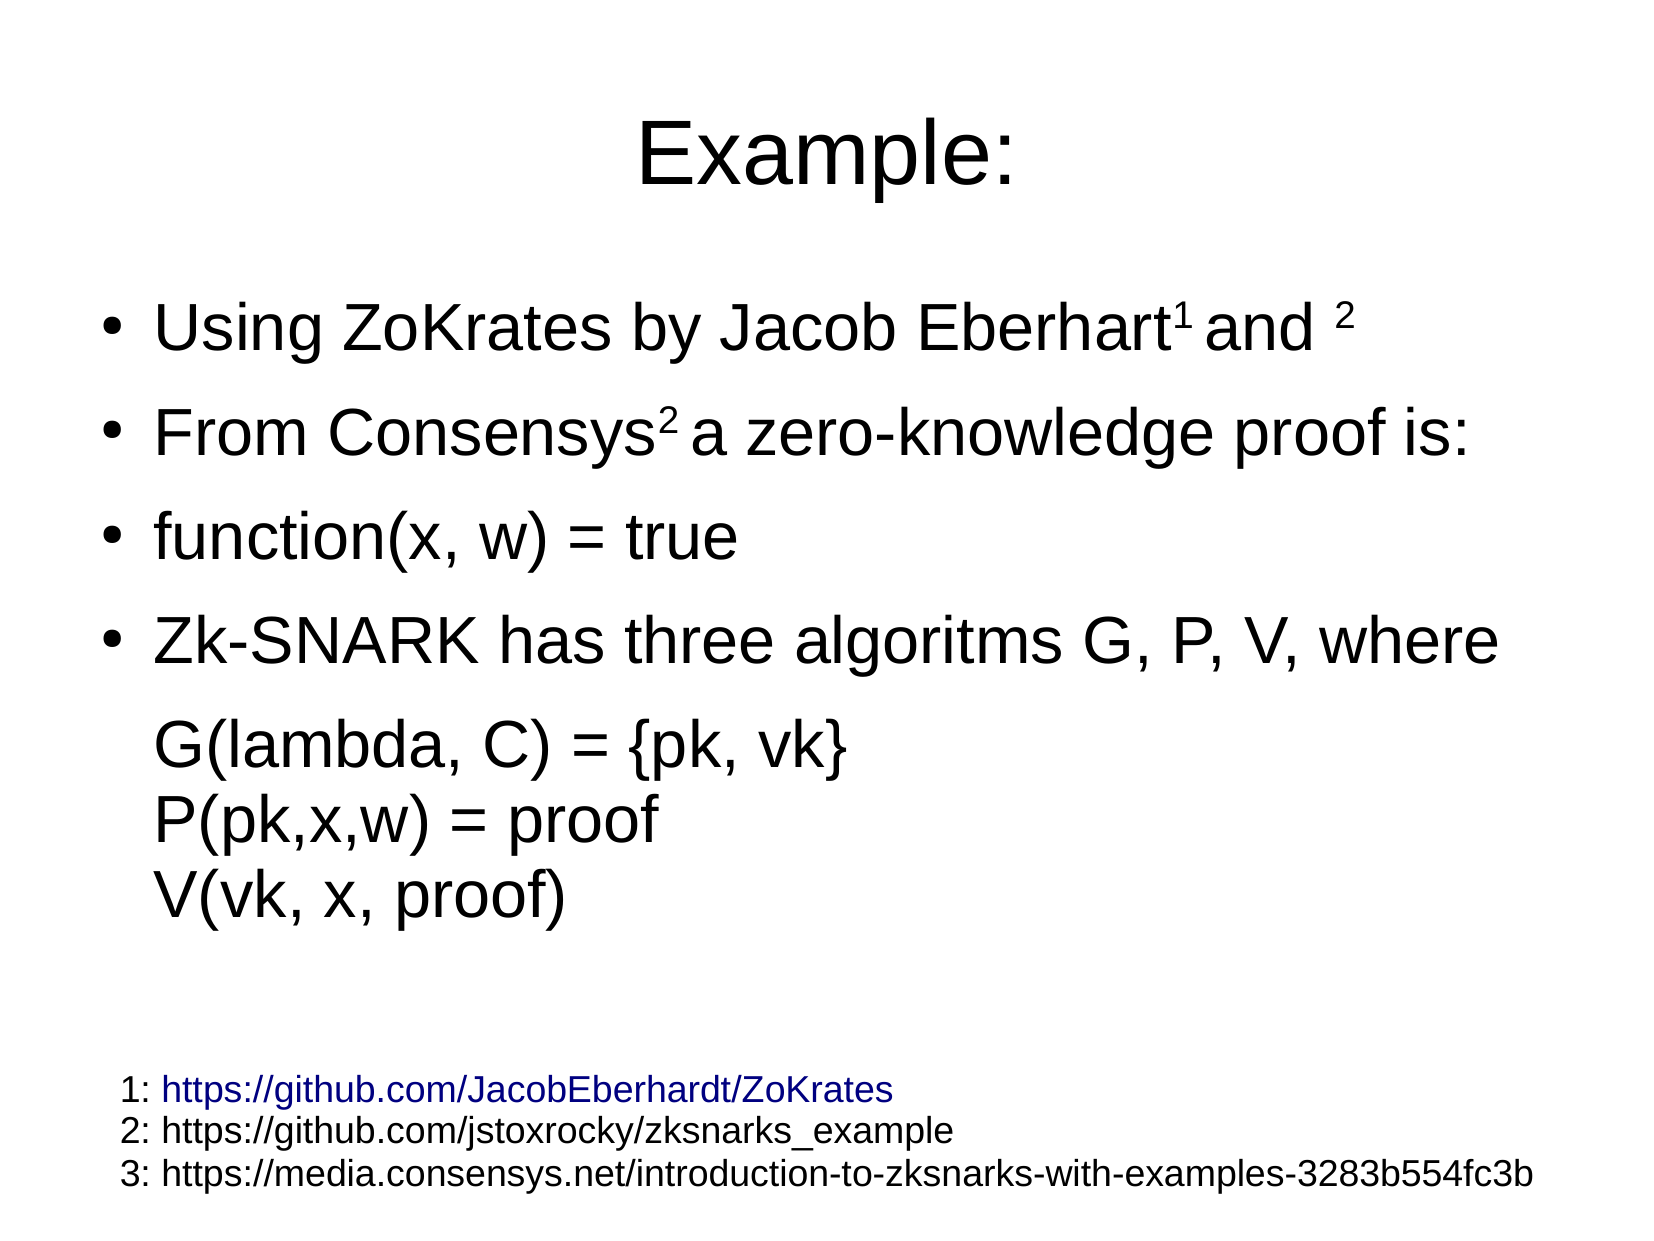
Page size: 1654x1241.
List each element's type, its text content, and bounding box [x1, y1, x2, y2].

text_box 1: https://github.com/JacobEberhardt/ZoKrates 2: https://github.com/jstoxrocky/zksnarks_example 3: https://media.consensys.net/introduction-to-zksnarks-with-examples-3283b554fc3b [105, 1060, 1550, 1241]
title Example: [82, 49, 1571, 257]
list Using ZoKrates by Jacob Eberhart1 and 2 From Consensys2 a zero-knowledge proof is: function(x, w) = true Zk-SNARK has three algoritms G, P, V, where G(lambda, C) = {pk, vk} P(pk,x,w) = proof V(vk, x, proof) [82, 290, 1571, 1010]
